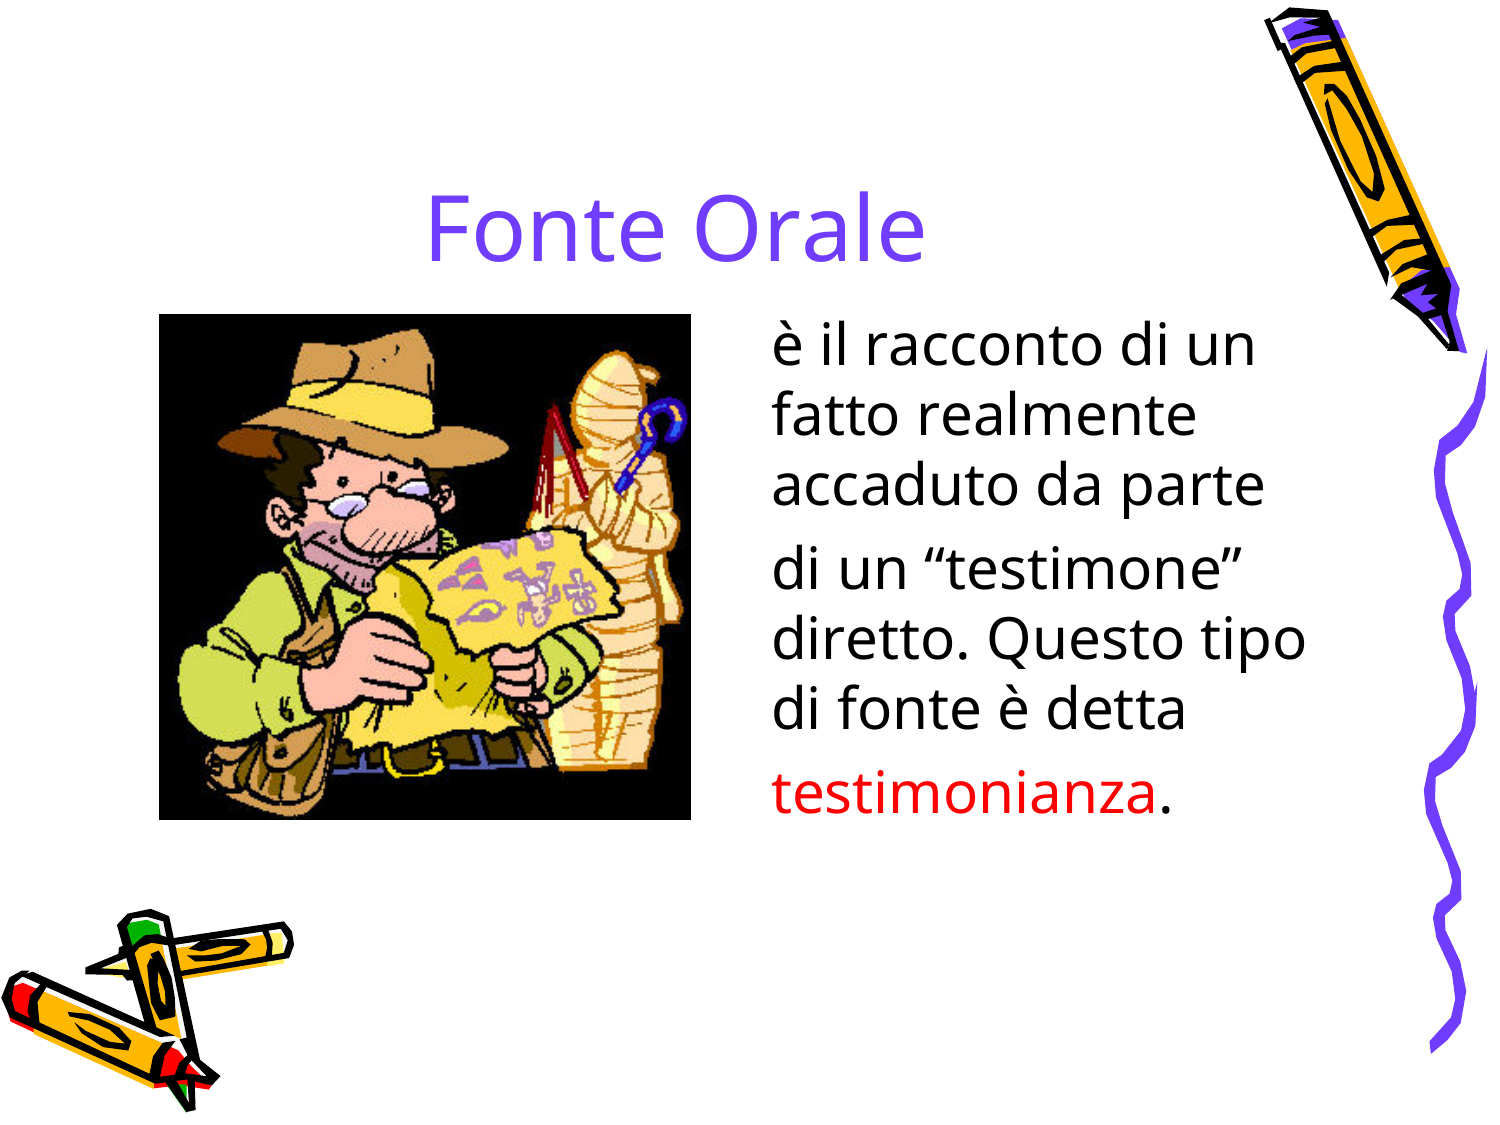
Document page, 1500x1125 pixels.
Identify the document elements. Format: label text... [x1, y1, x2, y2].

list è il racconto di un fatto realmente accaduto da parte di un “testimone” diretto. Questo tipo di fonte è detta testimonianza. [756, 299, 1375, 901]
list [112, 299, 732, 901]
title Fonte Orale [112, 24, 1240, 288]
picture [159, 314, 691, 820]
